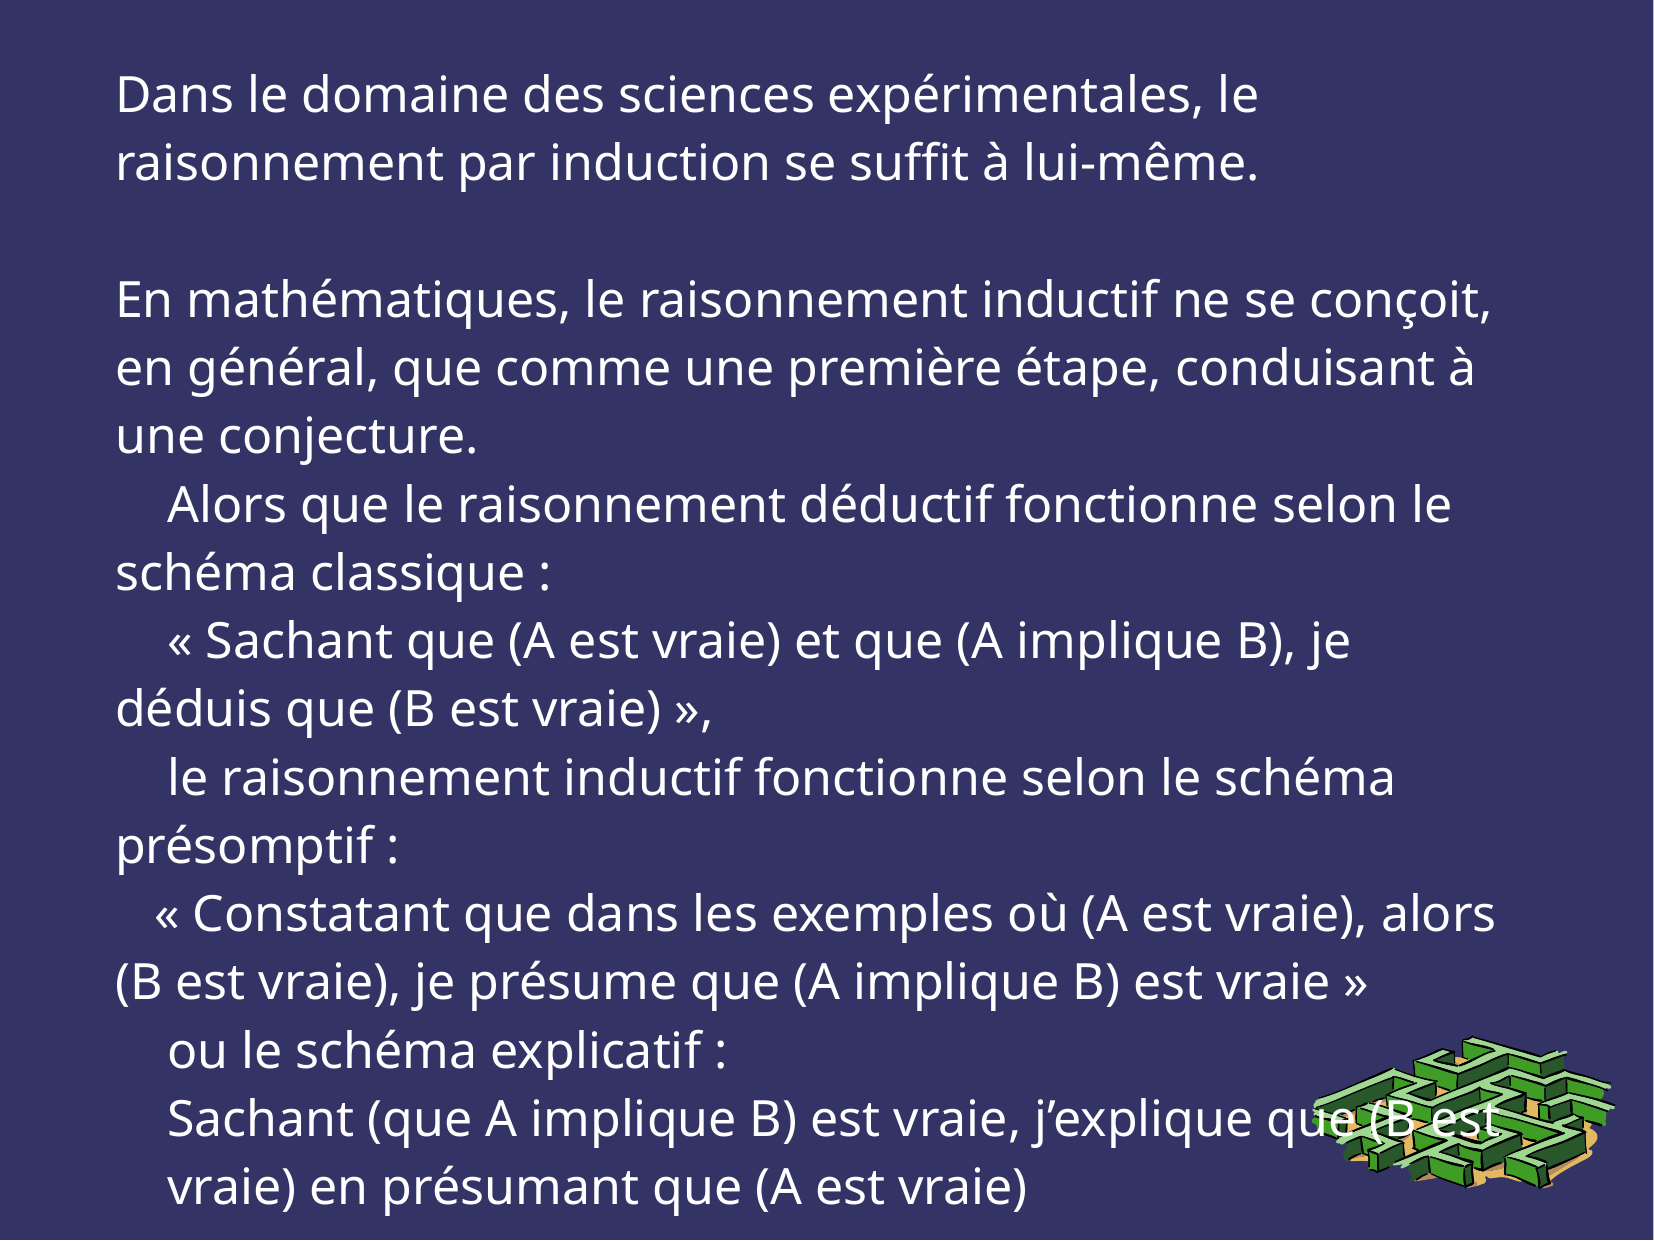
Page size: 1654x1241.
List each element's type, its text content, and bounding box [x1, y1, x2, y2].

list Dans le domaine des sciences expérimentales, le raisonnement par induction se suffit à lui-même. En mathématiques, le raisonnement inductif ne se conçoit, en général, que comme une première étape, conduisant à une conjecture. Alors que le raisonnement déductif fonctionne selon le schéma classique : « Sachant que (A est vraie) et que (A implique B), je déduis que (B est vraie) », le raisonnement inductif fonctionne selon le schéma présomptif : « Constatant que dans les exemples où (A est vraie), alors (B est vraie), je présume que (A implique B) est vraie » ou le schéma explicatif : Sachant (que A implique B) est vraie, j’explique que (B est vraie) en présumant que (A est vraie) [115, 59, 1506, 1085]
